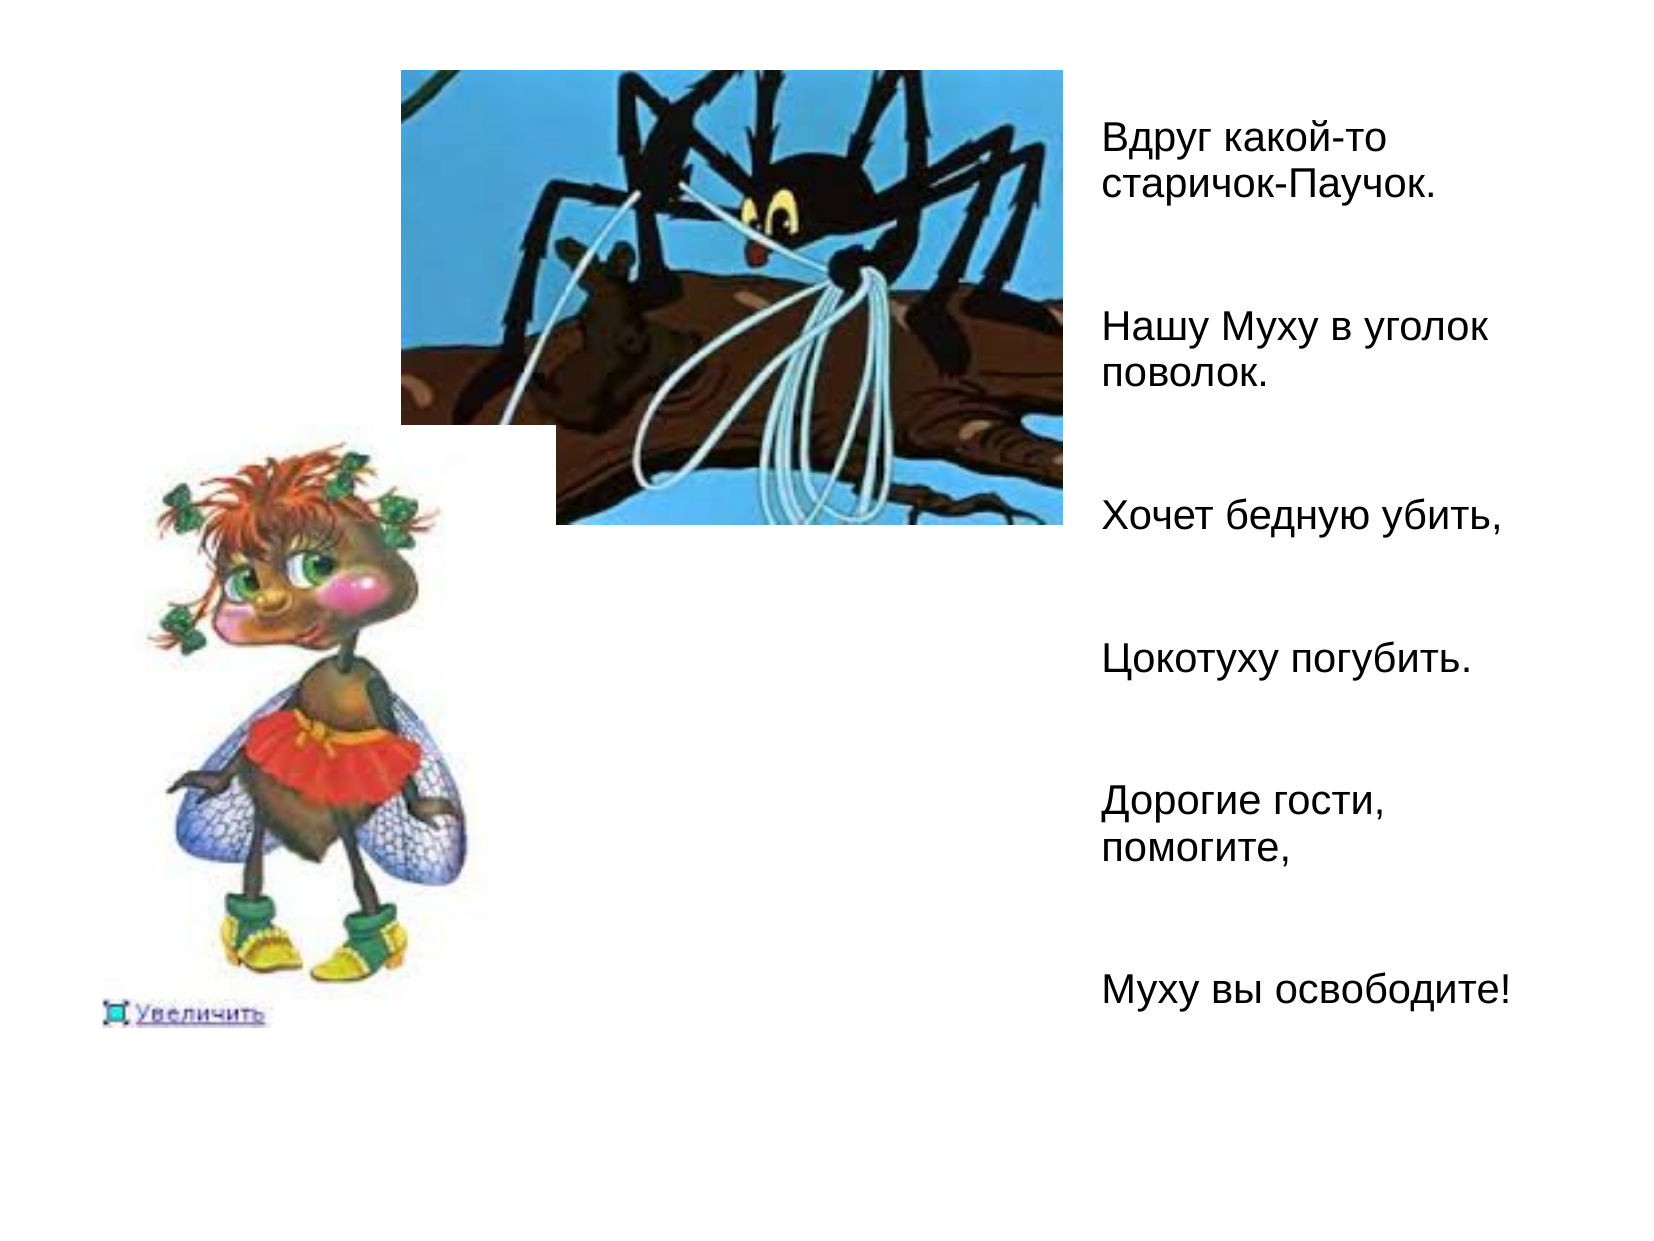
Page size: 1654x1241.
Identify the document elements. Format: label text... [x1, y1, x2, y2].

text_box Вдруг какой-то старичок-Паучок. Нашу Муху в уголок поволок. Хочет бедную убить, Цокотуху погубить. Дорогие гости, помогите, Муху вы освободите! [1086, 106, 1583, 1171]
picture [102, 70, 1063, 1028]
